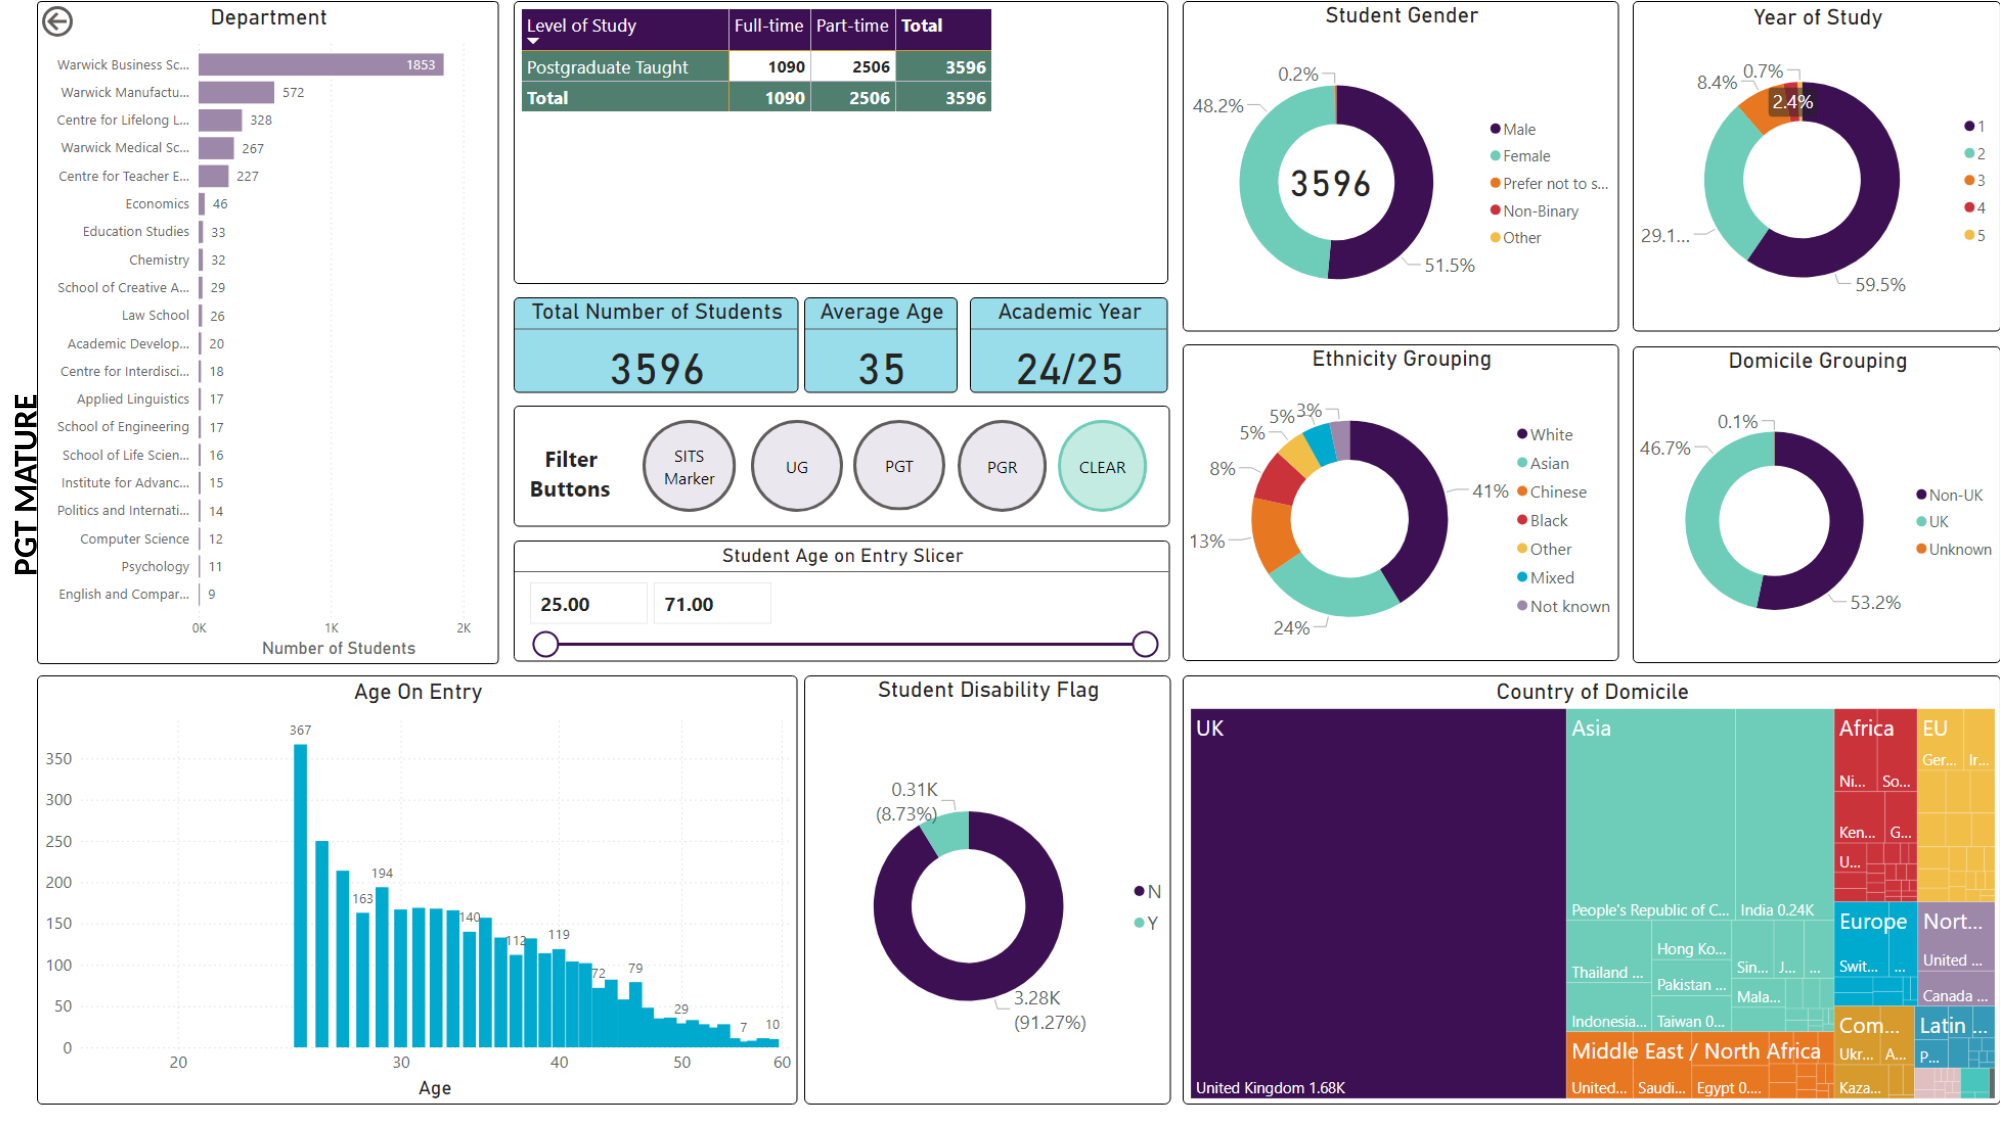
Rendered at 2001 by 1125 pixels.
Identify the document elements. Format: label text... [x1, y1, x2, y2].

text_box PGT MATURE [0, 245, 37, 726]
picture [37, 1, 2000, 1125]
